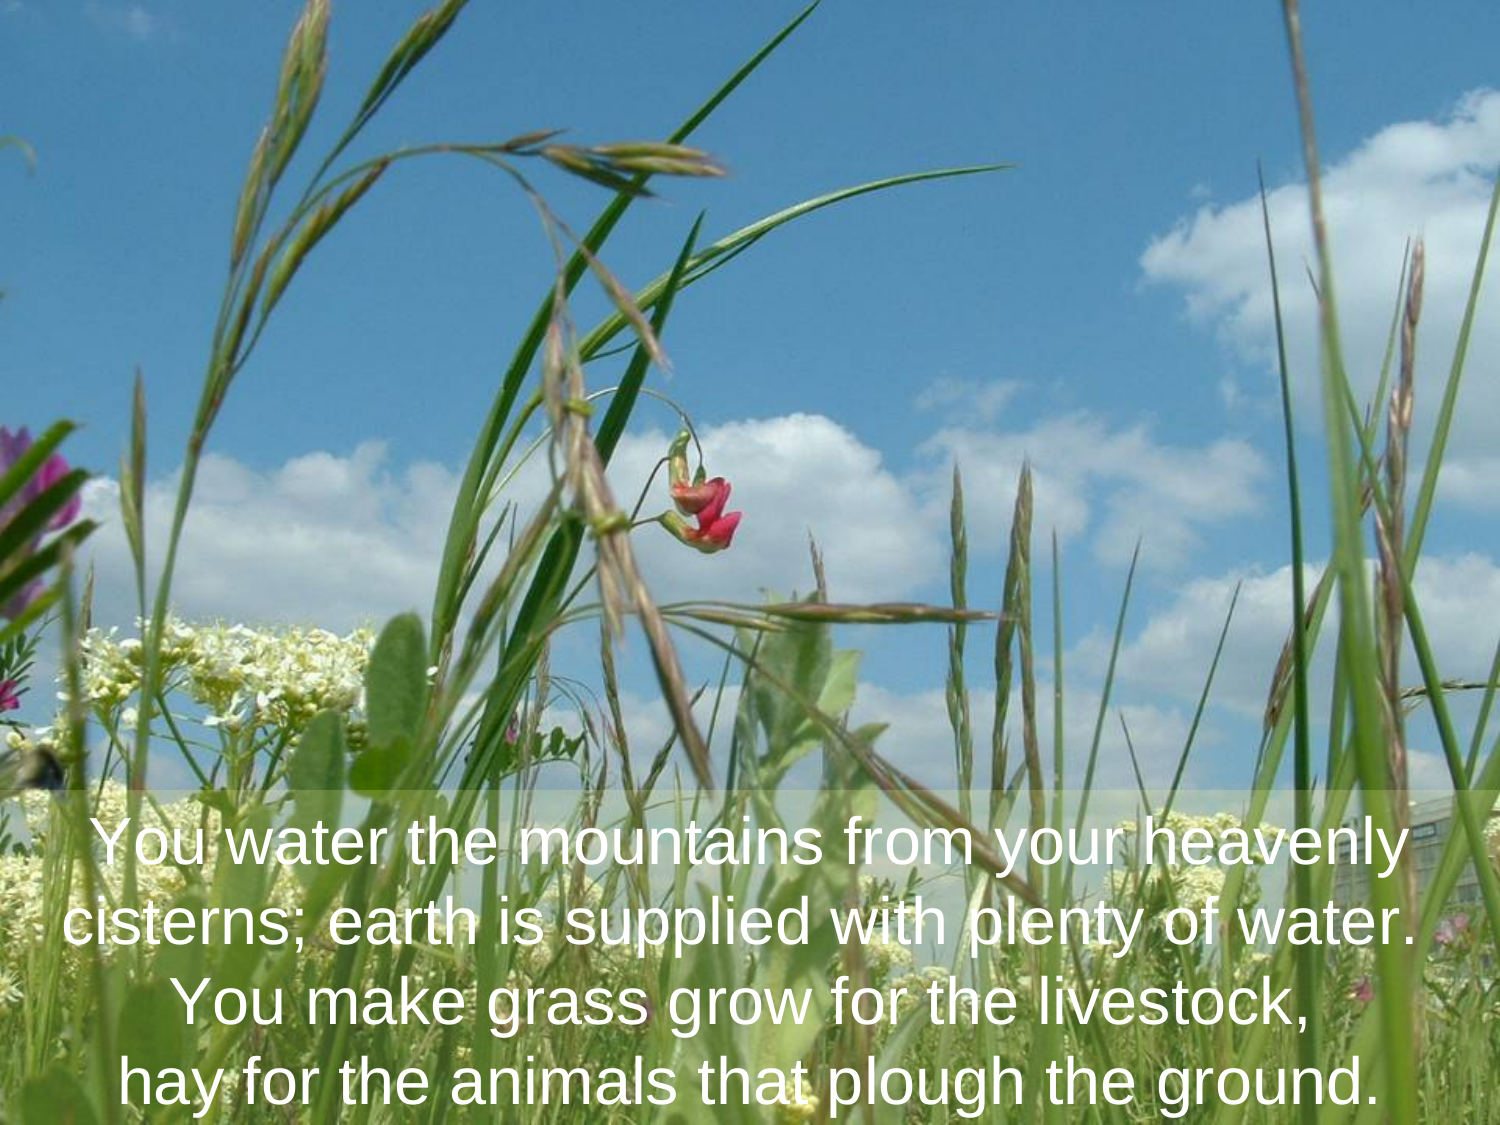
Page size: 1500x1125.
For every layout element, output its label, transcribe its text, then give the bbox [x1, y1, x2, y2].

picture [0, 0, 1500, 789]
text_box You water the mountains from your heavenly cisterns; earth is supplied with plenty of water. You make grass grow for the livestock, hay for the animals that plough the ground. [0, 789, 1500, 1125]
